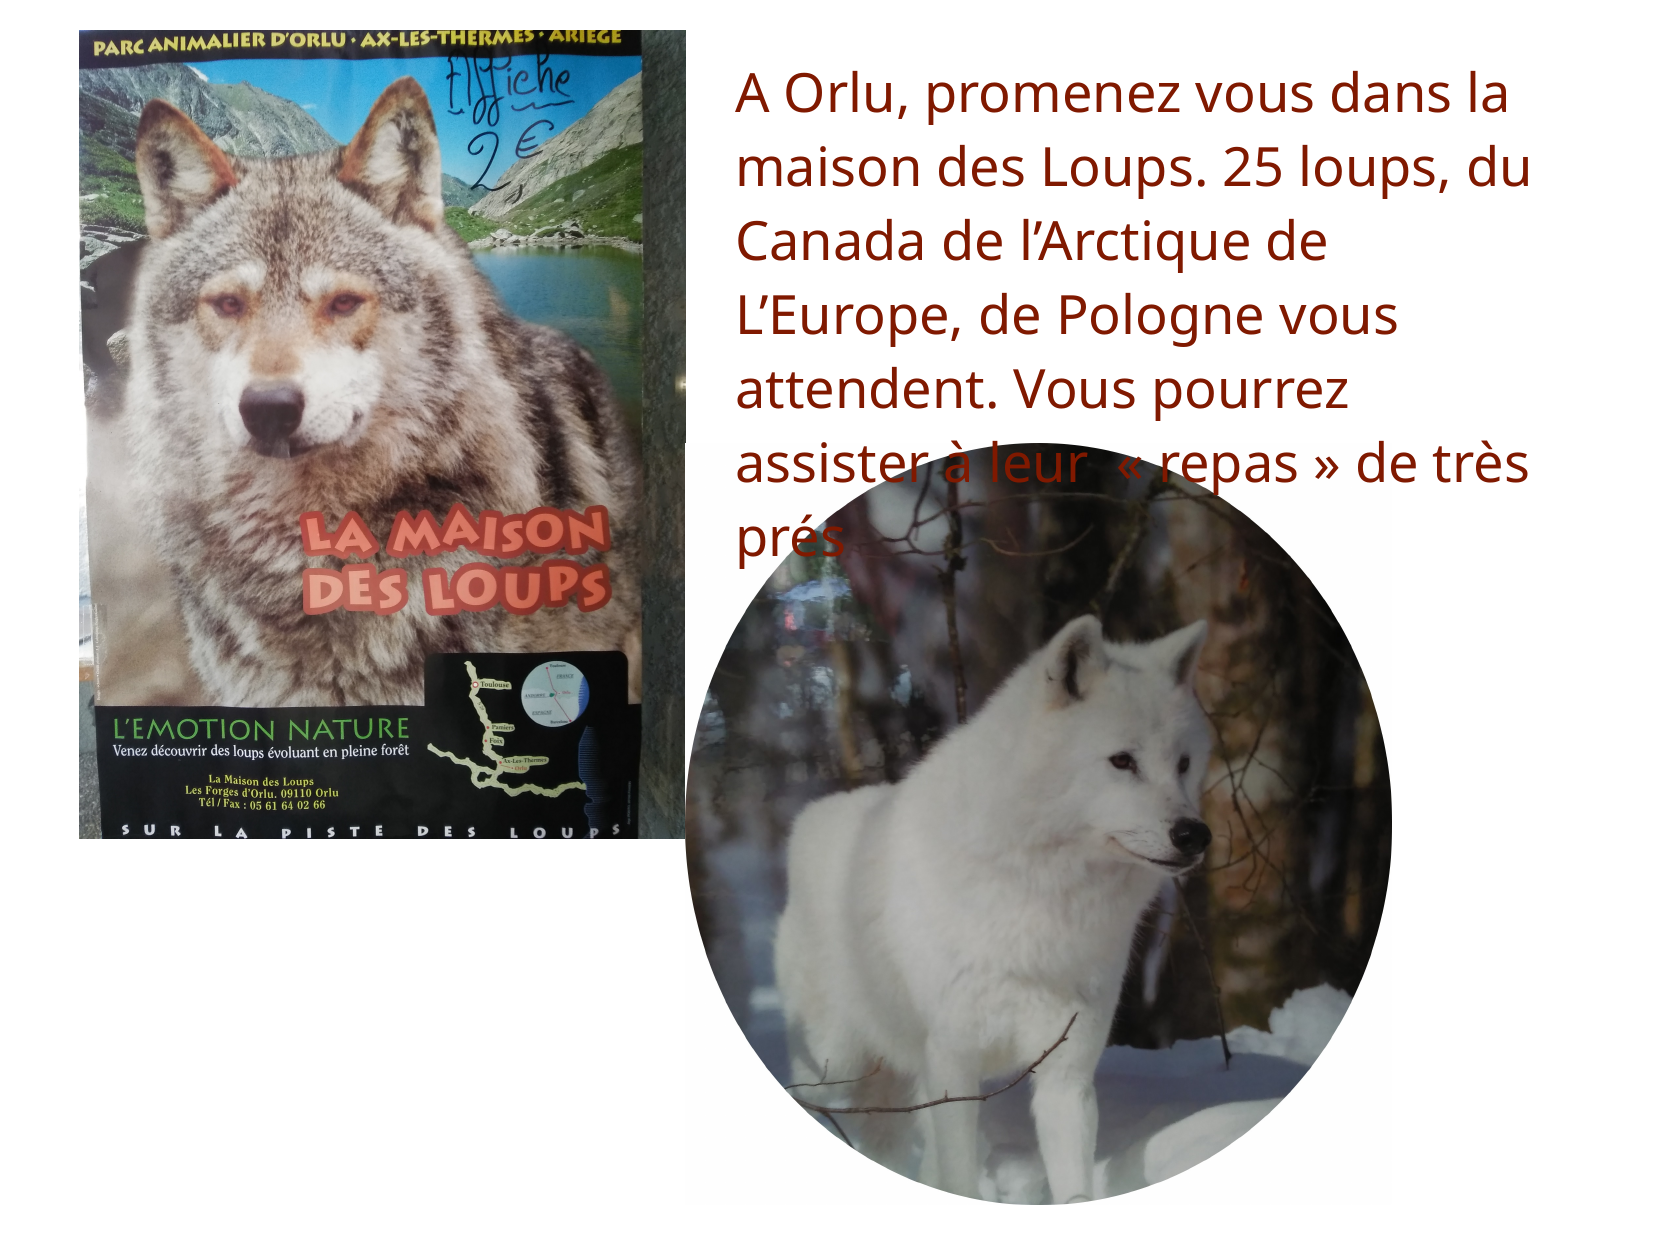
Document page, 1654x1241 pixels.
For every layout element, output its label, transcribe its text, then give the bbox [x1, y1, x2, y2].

picture [1363, 456, 1379, 479]
text_box A Orlu, promenez vous dans la maison des Loups. 25 loups, du Canada de l’Arctique de L’Europe, de Pologne vous attendent. Vous pourrez assister à leur « repas » de très prés [720, 47, 1571, 381]
picture [79, 30, 1392, 1205]
